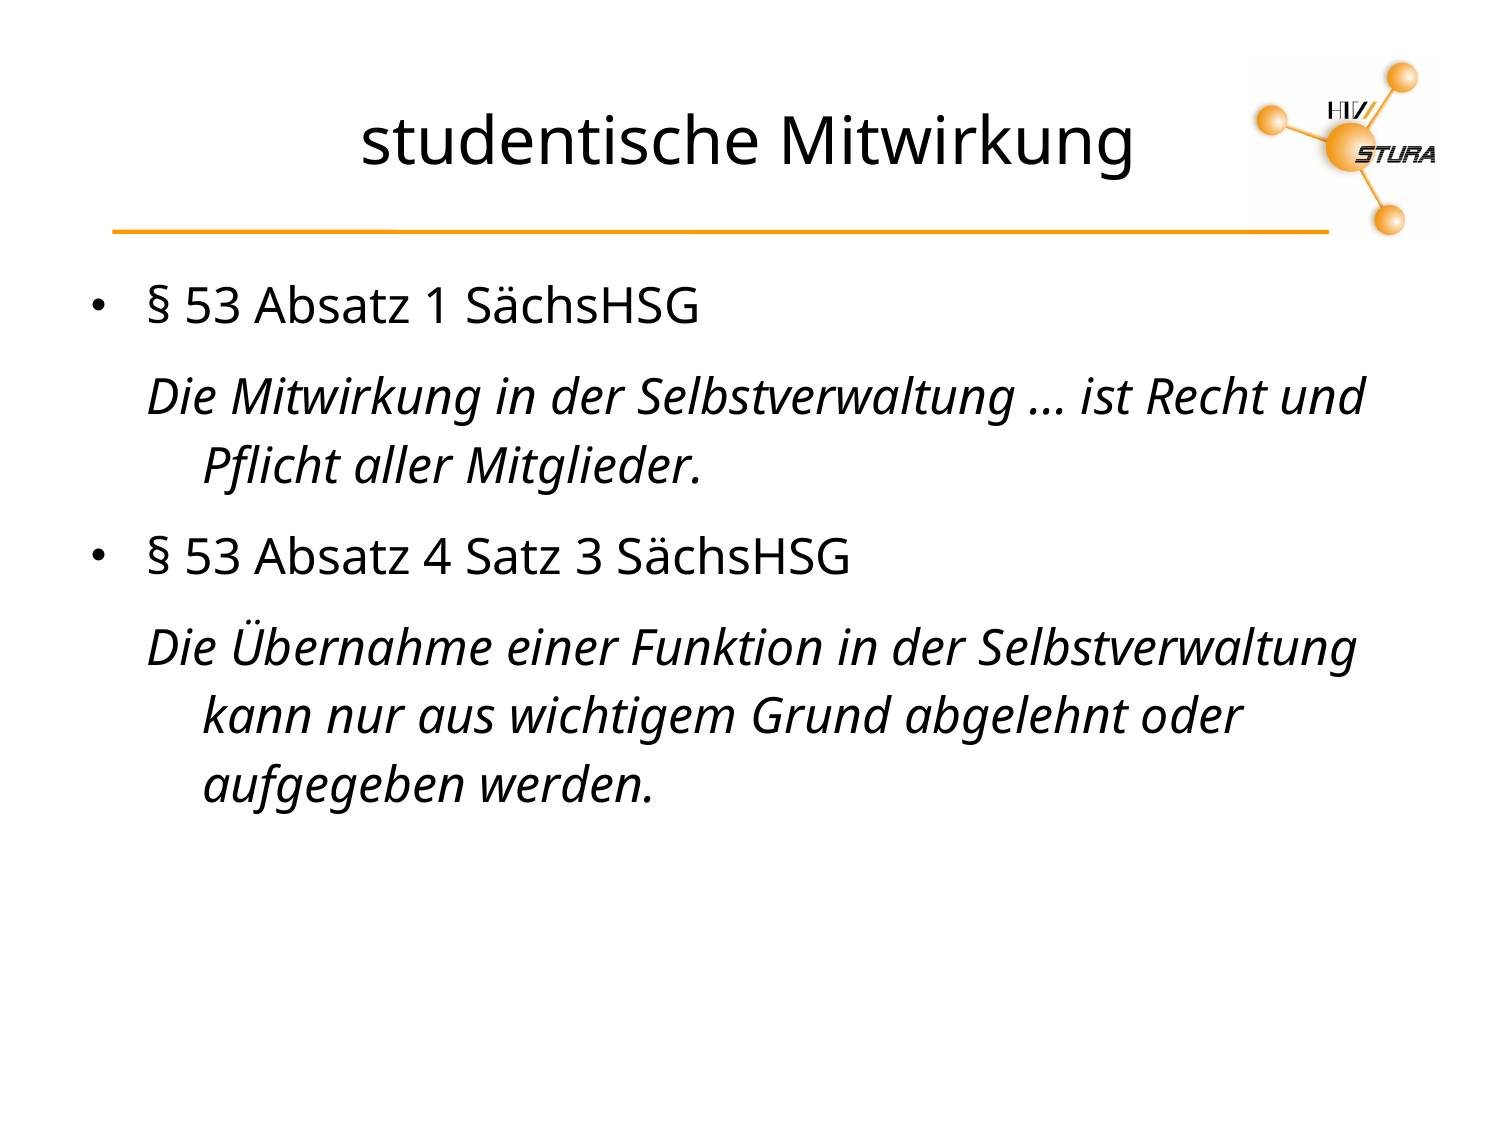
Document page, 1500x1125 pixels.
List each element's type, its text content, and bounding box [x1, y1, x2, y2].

title studentische Mitwirkung [74, 45, 1424, 233]
picture [1246, 54, 1435, 242]
list § 53 Absatz 1 SächsHSG Die Mitwirkung in der Selbstverwaltung ... ist Recht und Pflicht aller Mitglieder. § 53 Absatz 4 Satz 3 SächsHSG Die Übernahme einer Funktion in der Selbstverwaltung kann nur aus wichtigem Grund abgelehnt oder aufgegeben werden. [75, 262, 1426, 1063]
